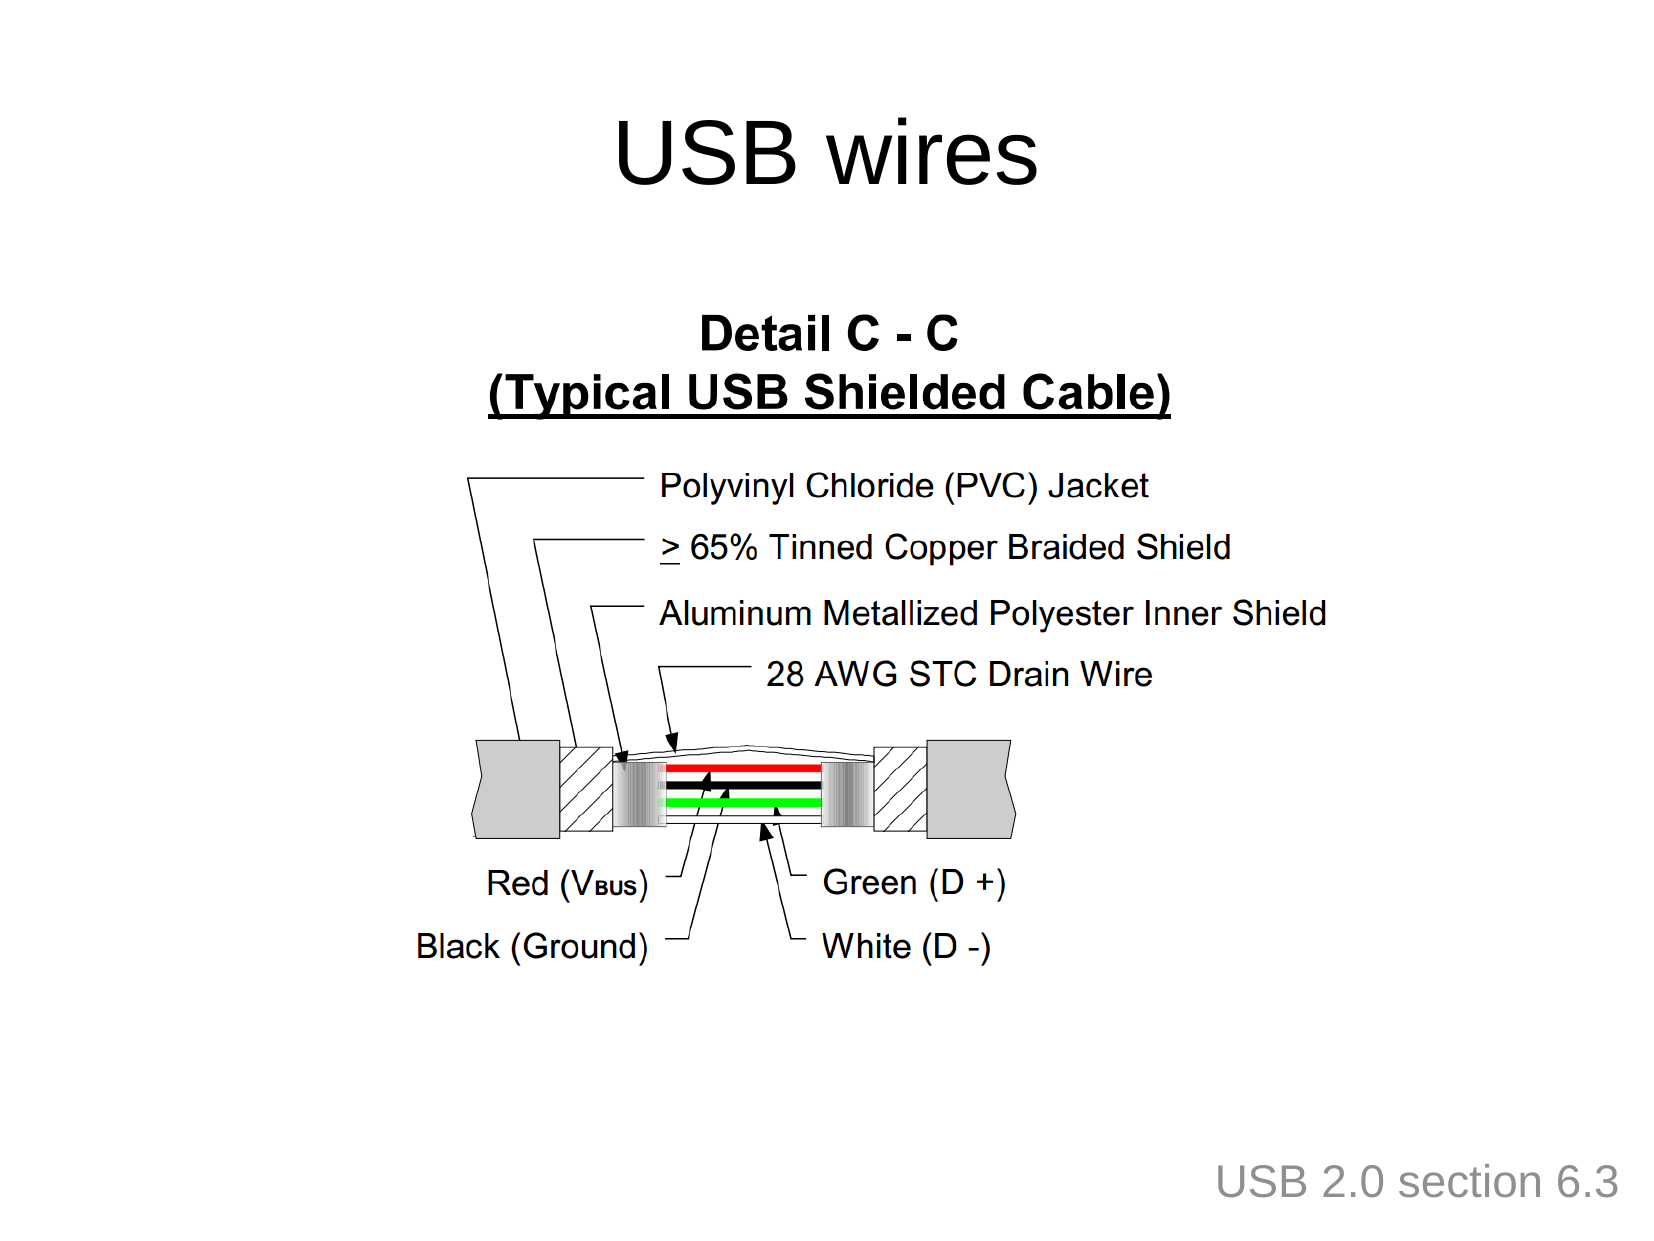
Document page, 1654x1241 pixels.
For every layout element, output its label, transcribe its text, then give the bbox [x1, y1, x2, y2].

text_box USB 2.0 section 6.3 [1200, 1148, 1651, 1216]
picture [377, 269, 1336, 996]
title USB wires [82, 49, 1571, 257]
